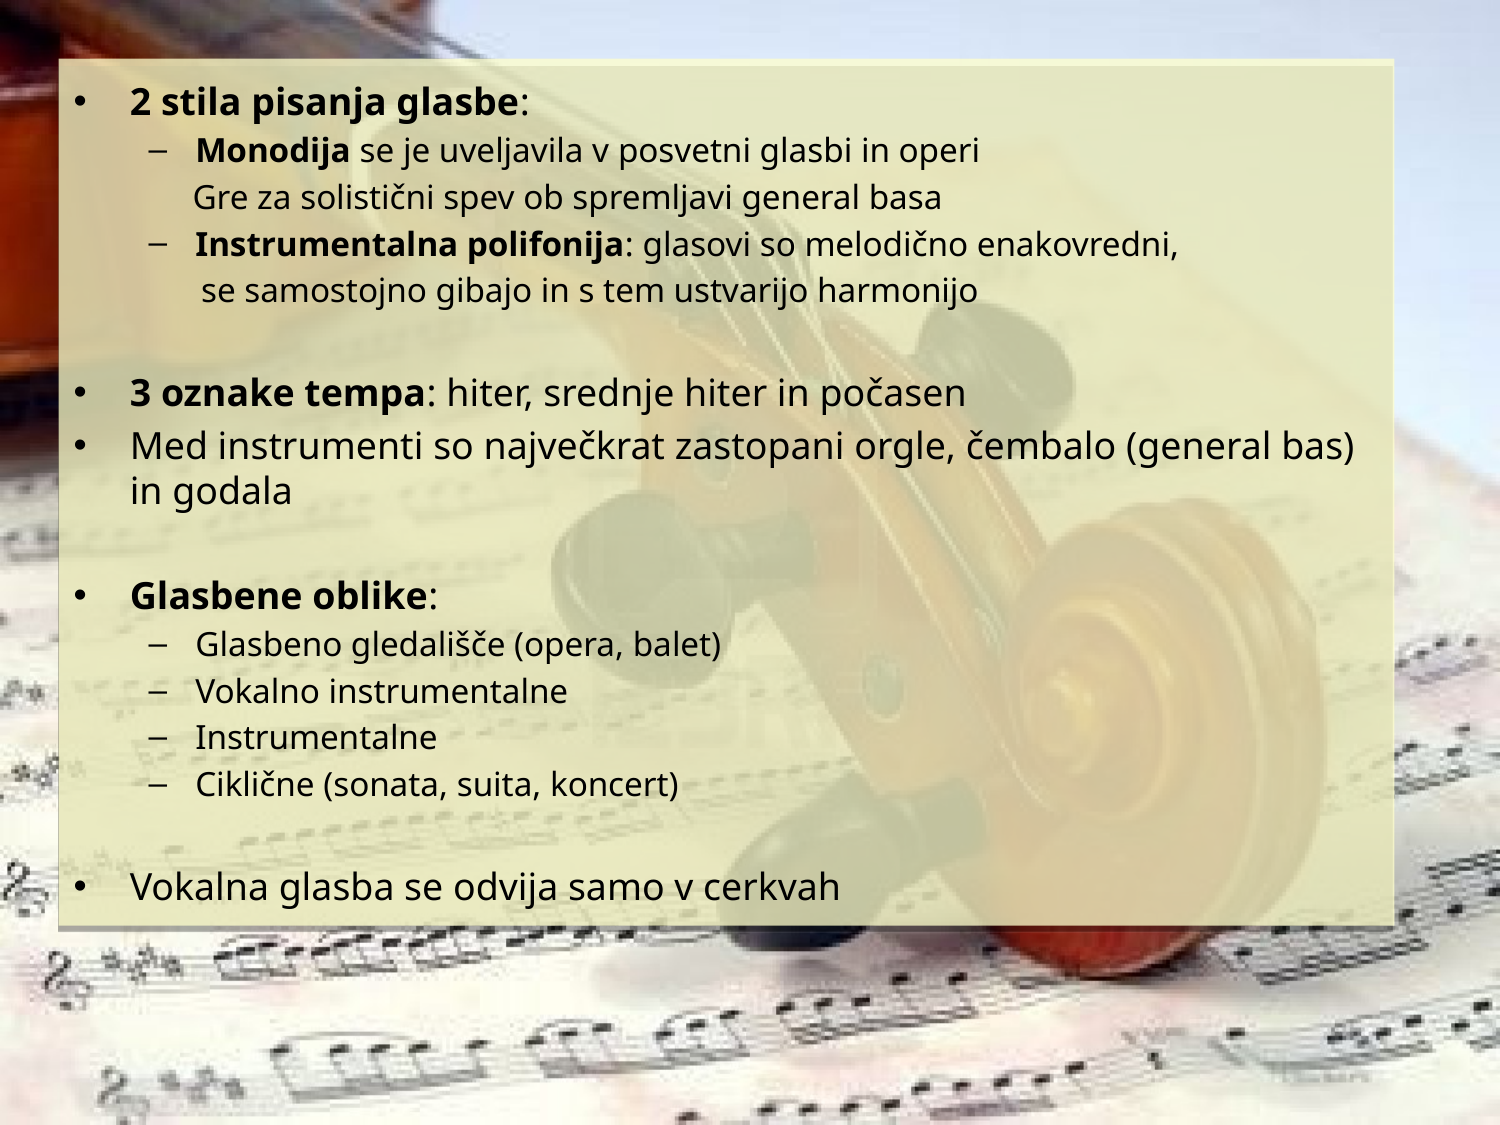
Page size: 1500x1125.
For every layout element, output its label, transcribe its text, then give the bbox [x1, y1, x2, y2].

picture [0, 0, 1500, 1125]
list 2 stila pisanja glasbe: Monodija se je uveljavila v posvetni glasbi in operi Gre za solistični spev ob spremljavi general basa Instrumentalna polifonija: glasovi so melodično enakovredni, se samostojno gibajo in s tem ustvarijo harmonijo 3 oznake tempa: hiter, srednje hiter in počasen Med instrumenti so največkrat zastopani orgle, čembalo (general bas) in godala Glasbene oblike: Glasbeno gledališče (opera, balet) Vokalno instrumentalne Instrumentalne Ciklične (sonata, suita, koncert) Vokalna glasba se odvija samo v cerkvah [58, 70, 1409, 947]
text_box [58, 58, 1395, 70]
